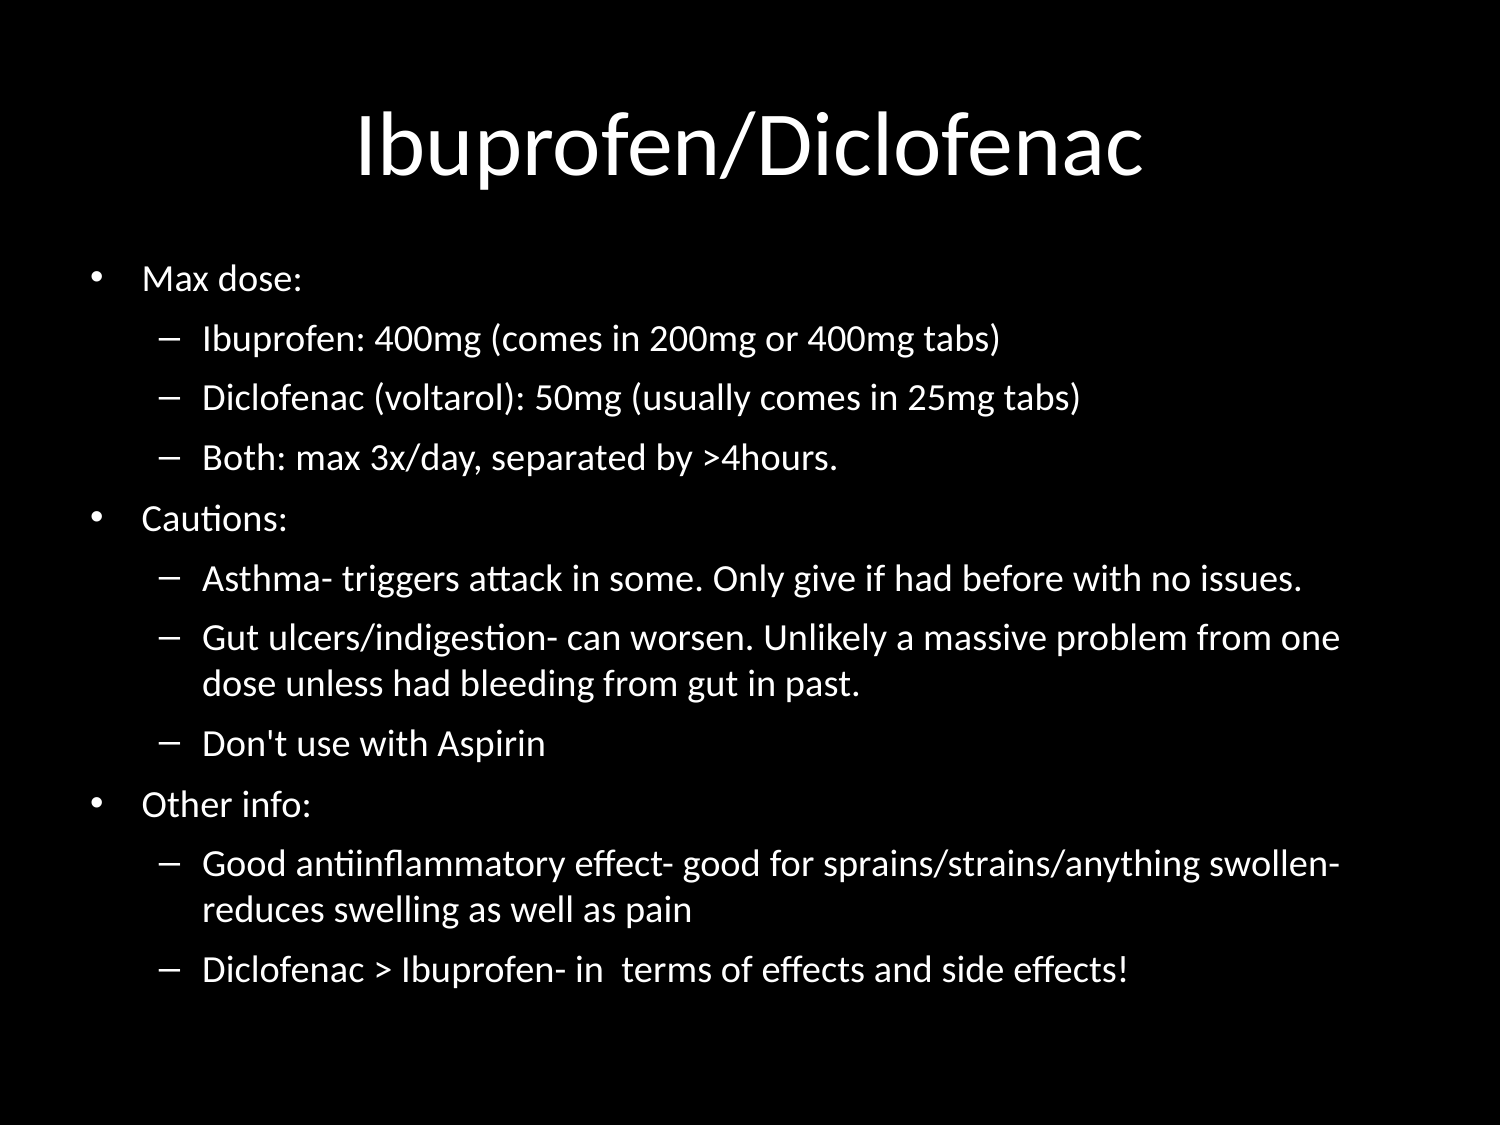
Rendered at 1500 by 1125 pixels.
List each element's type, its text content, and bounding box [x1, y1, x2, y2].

title Ibuprofen/Diclofenac [75, 45, 1425, 184]
list Max dose: Ibuprofen: 400mg (comes in 200mg or 400mg tabs) Diclofenac (voltarol): 50mg (usually comes in 25mg tabs) Both: max 3x/day, separated by >4hours. Cautions: Asthma- triggers attack in some. Only give if had before with no issues. Gut ulcers/indigestion- can worsen. Unlikely a massive problem from one dose unless had bleeding from gut in past. Don't use with Aspirin Other info: Good antiinflammatory effect- good for sprains/strains/anything swollen- reduces swelling as well as pain Diclofenac > Ibuprofen- in terms of effects and side effects! [75, 184, 1425, 1005]
